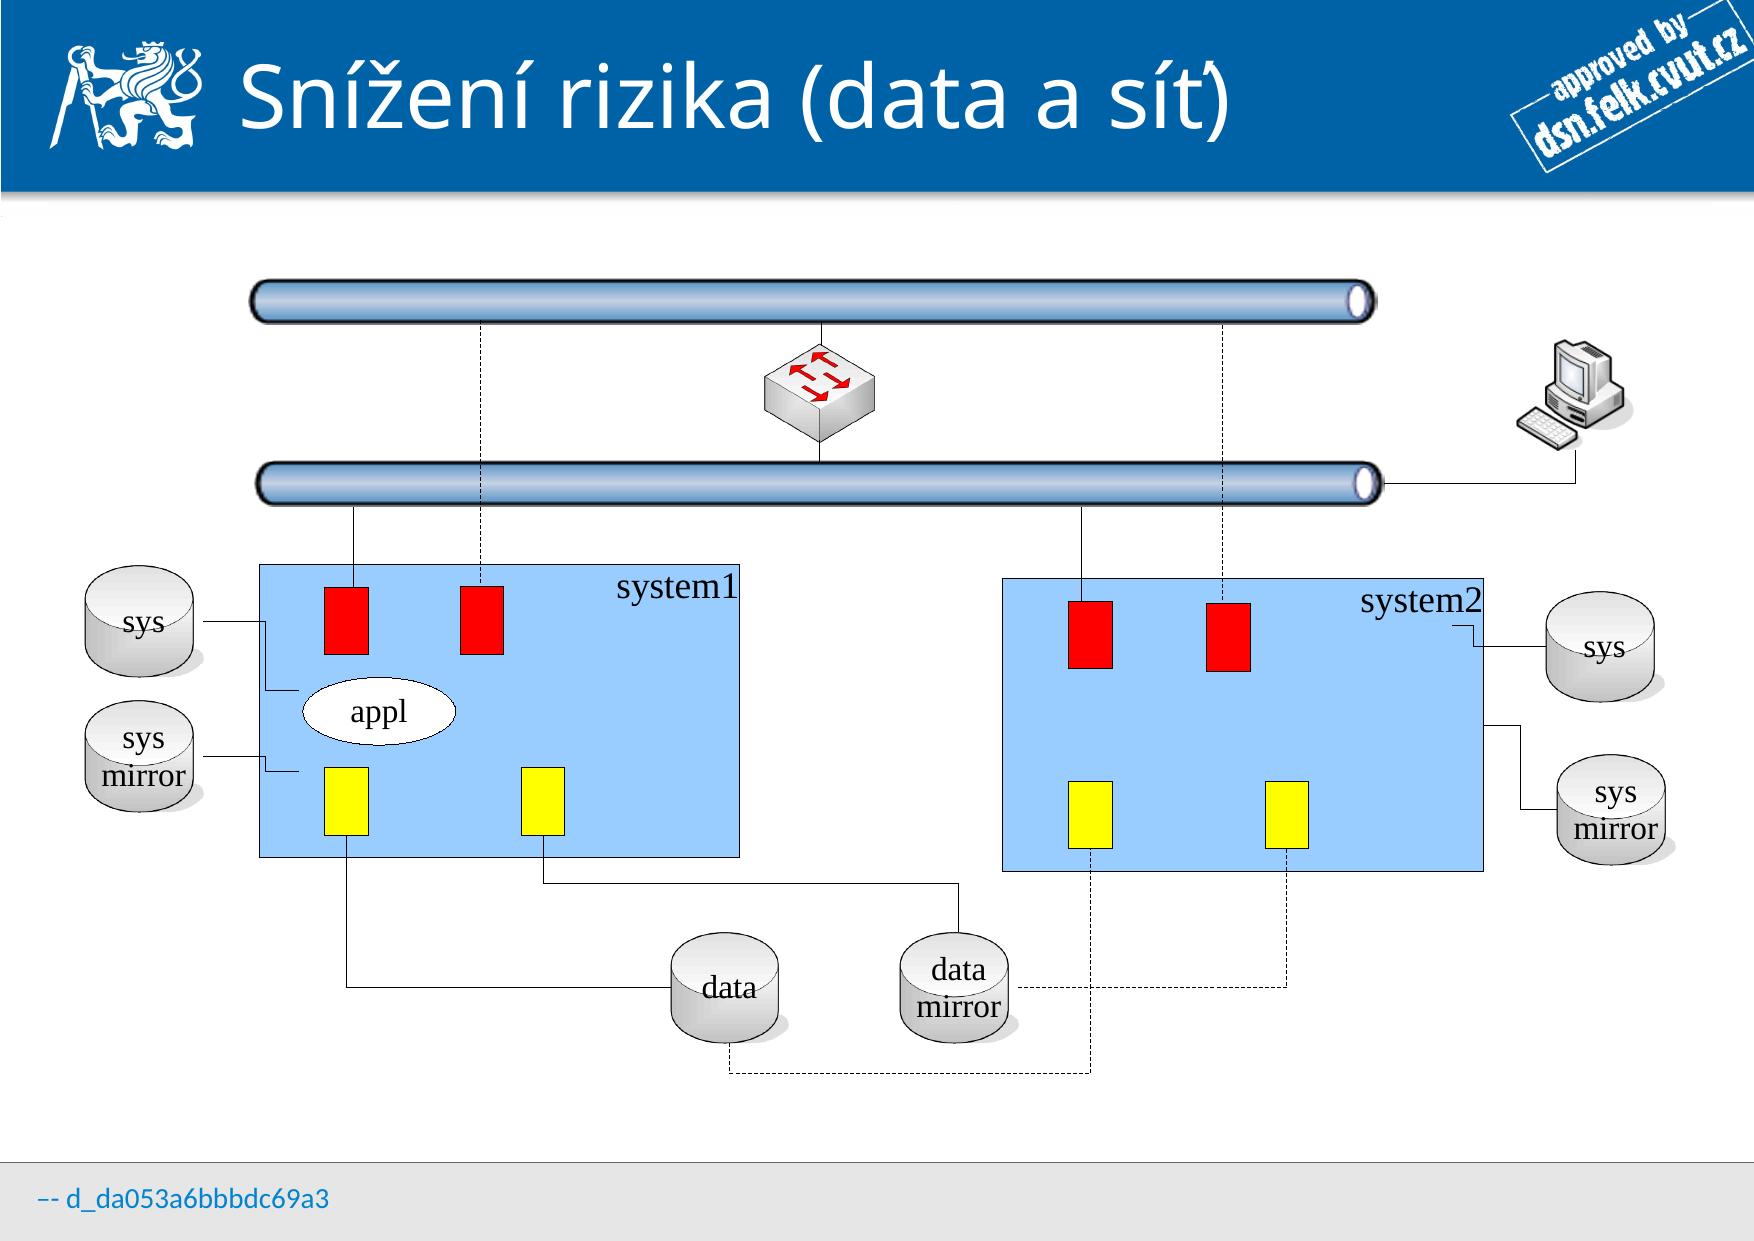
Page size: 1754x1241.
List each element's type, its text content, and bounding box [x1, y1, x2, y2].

text_box lan1 [324, 587, 369, 655]
text_box SCSI2 [521, 767, 565, 836]
picture [764, 343, 875, 443]
picture [1516, 339, 1634, 451]
text_box SCSI1 [324, 767, 369, 836]
picture [1, 0, 1754, 217]
picture [1556, 753, 1676, 866]
text_box SCSI1 [1068, 781, 1113, 849]
picture [84, 564, 204, 678]
text_box SCSI2 [1265, 781, 1309, 849]
text_box lan2 [1206, 603, 1251, 672]
text_box lan2 [460, 586, 504, 655]
picture [84, 699, 204, 813]
picture [248, 278, 1378, 326]
text_box system2 [1002, 578, 1484, 872]
picture [899, 931, 1019, 1044]
text_box appl [302, 677, 456, 746]
text_box lan1 [1068, 601, 1113, 669]
picture [670, 931, 789, 1044]
title Snížení rizika (data a síť) [238, 0, 1512, 188]
picture [254, 460, 1385, 507]
text_box system1 [259, 564, 740, 858]
picture [1545, 590, 1665, 703]
